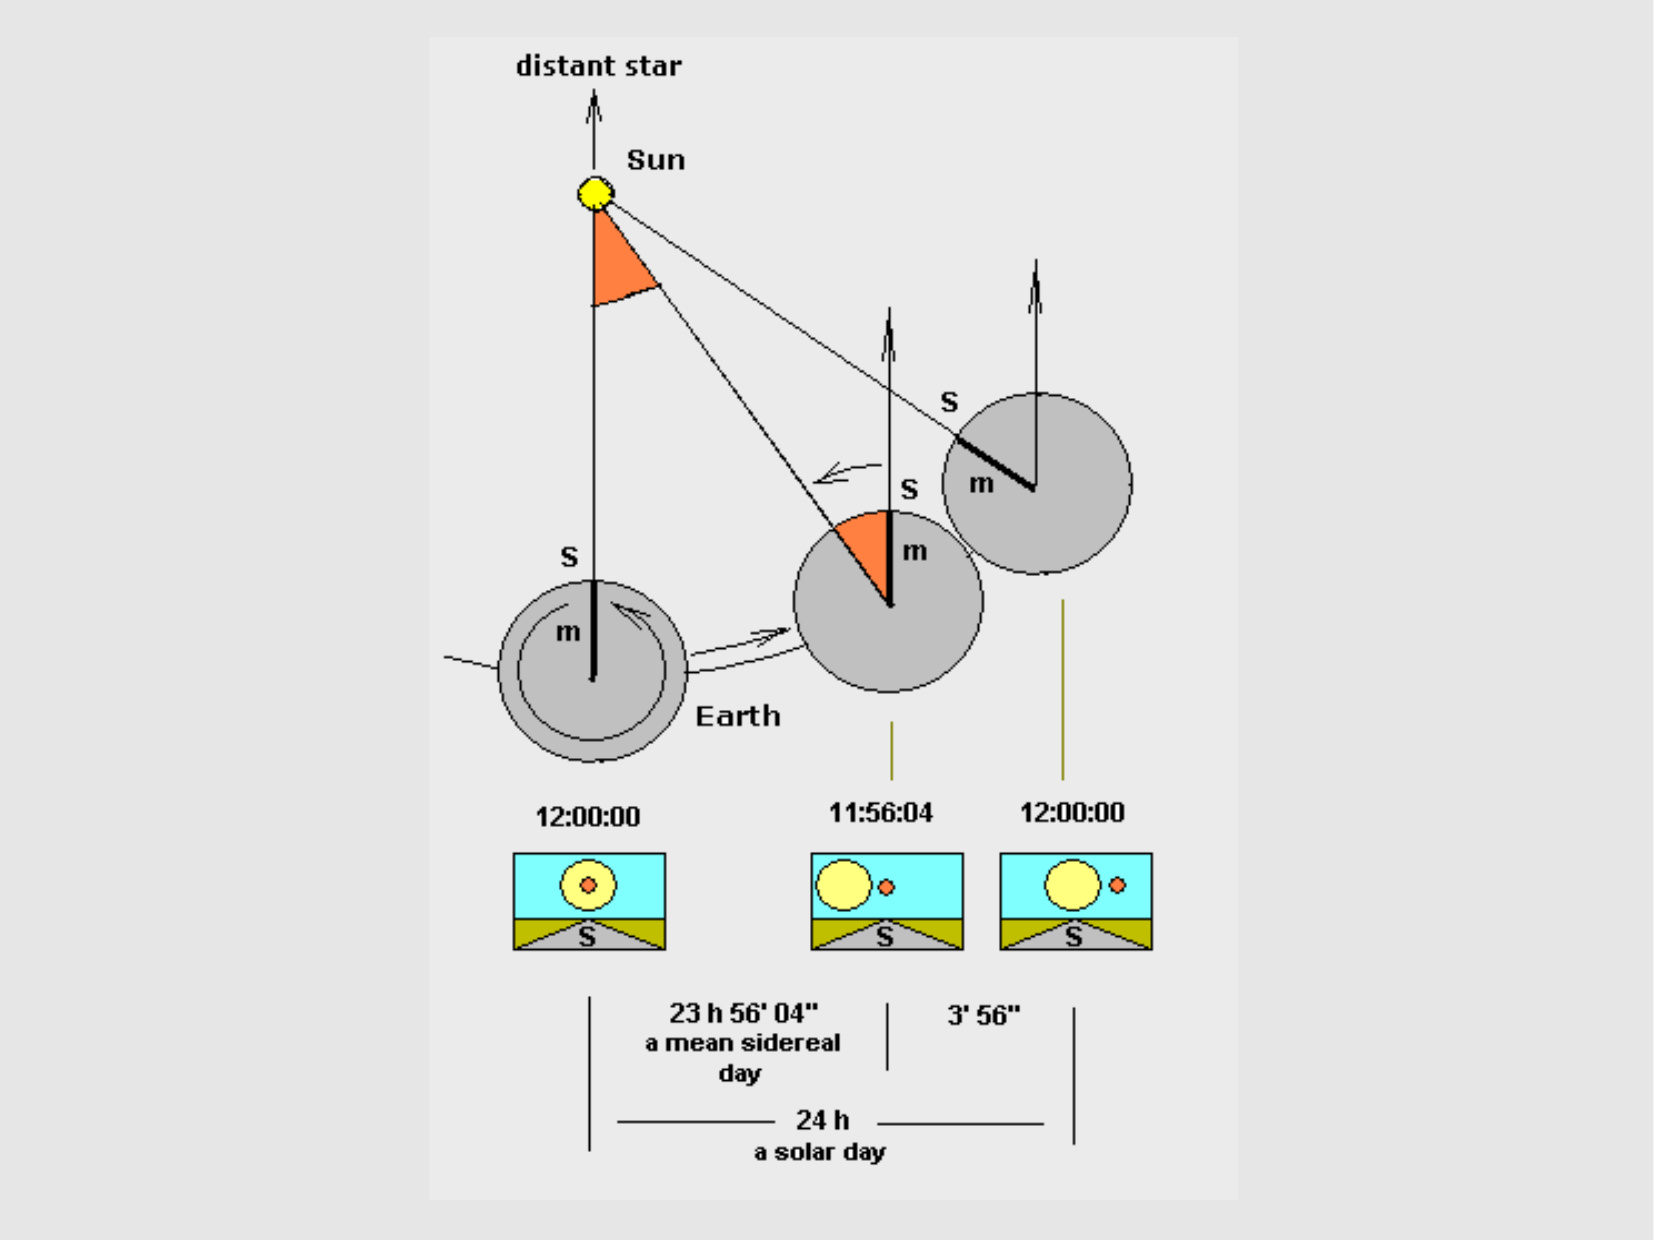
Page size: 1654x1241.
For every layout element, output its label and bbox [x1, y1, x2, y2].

picture [429, 37, 1238, 1201]
